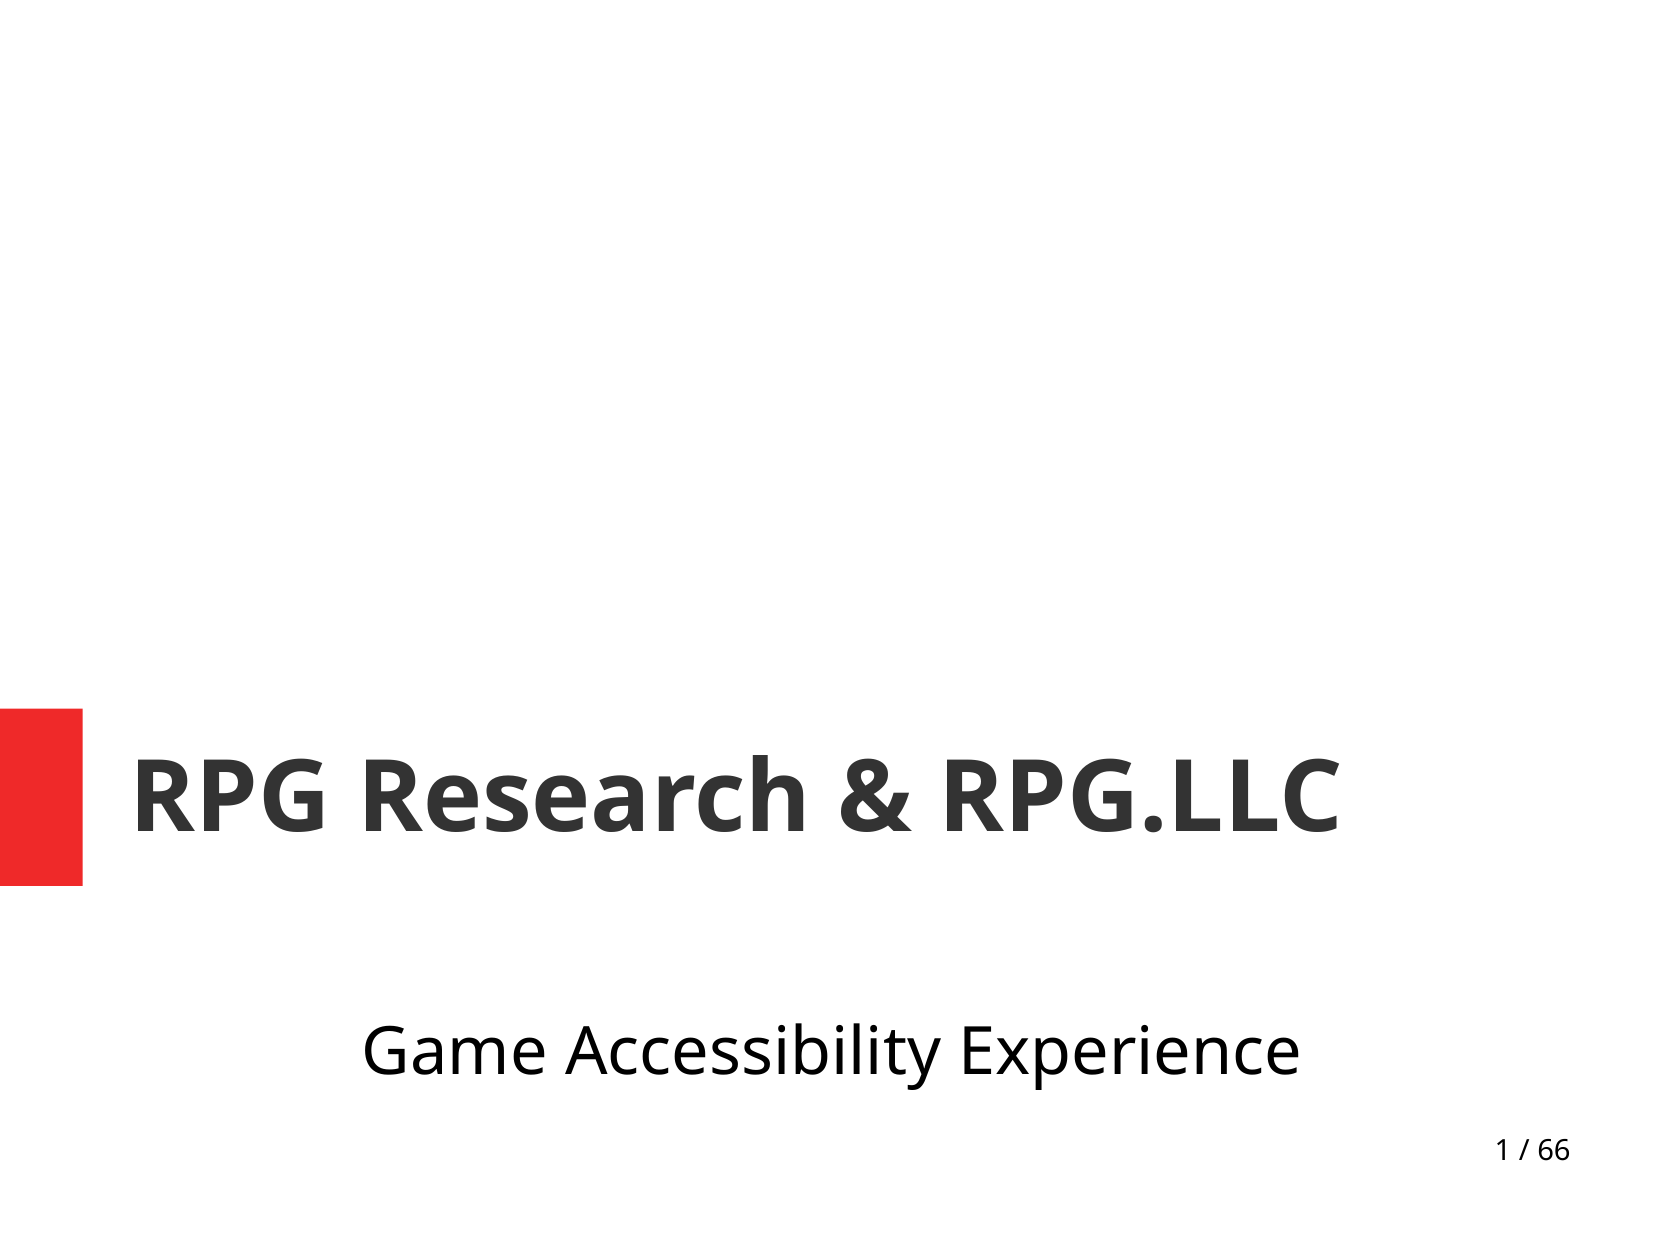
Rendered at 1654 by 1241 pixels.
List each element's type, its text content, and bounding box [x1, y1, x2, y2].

title RPG Research & RPG.LLC [129, 655, 1536, 928]
subtitle Game Accessibility Experience [129, 958, 1536, 1140]
